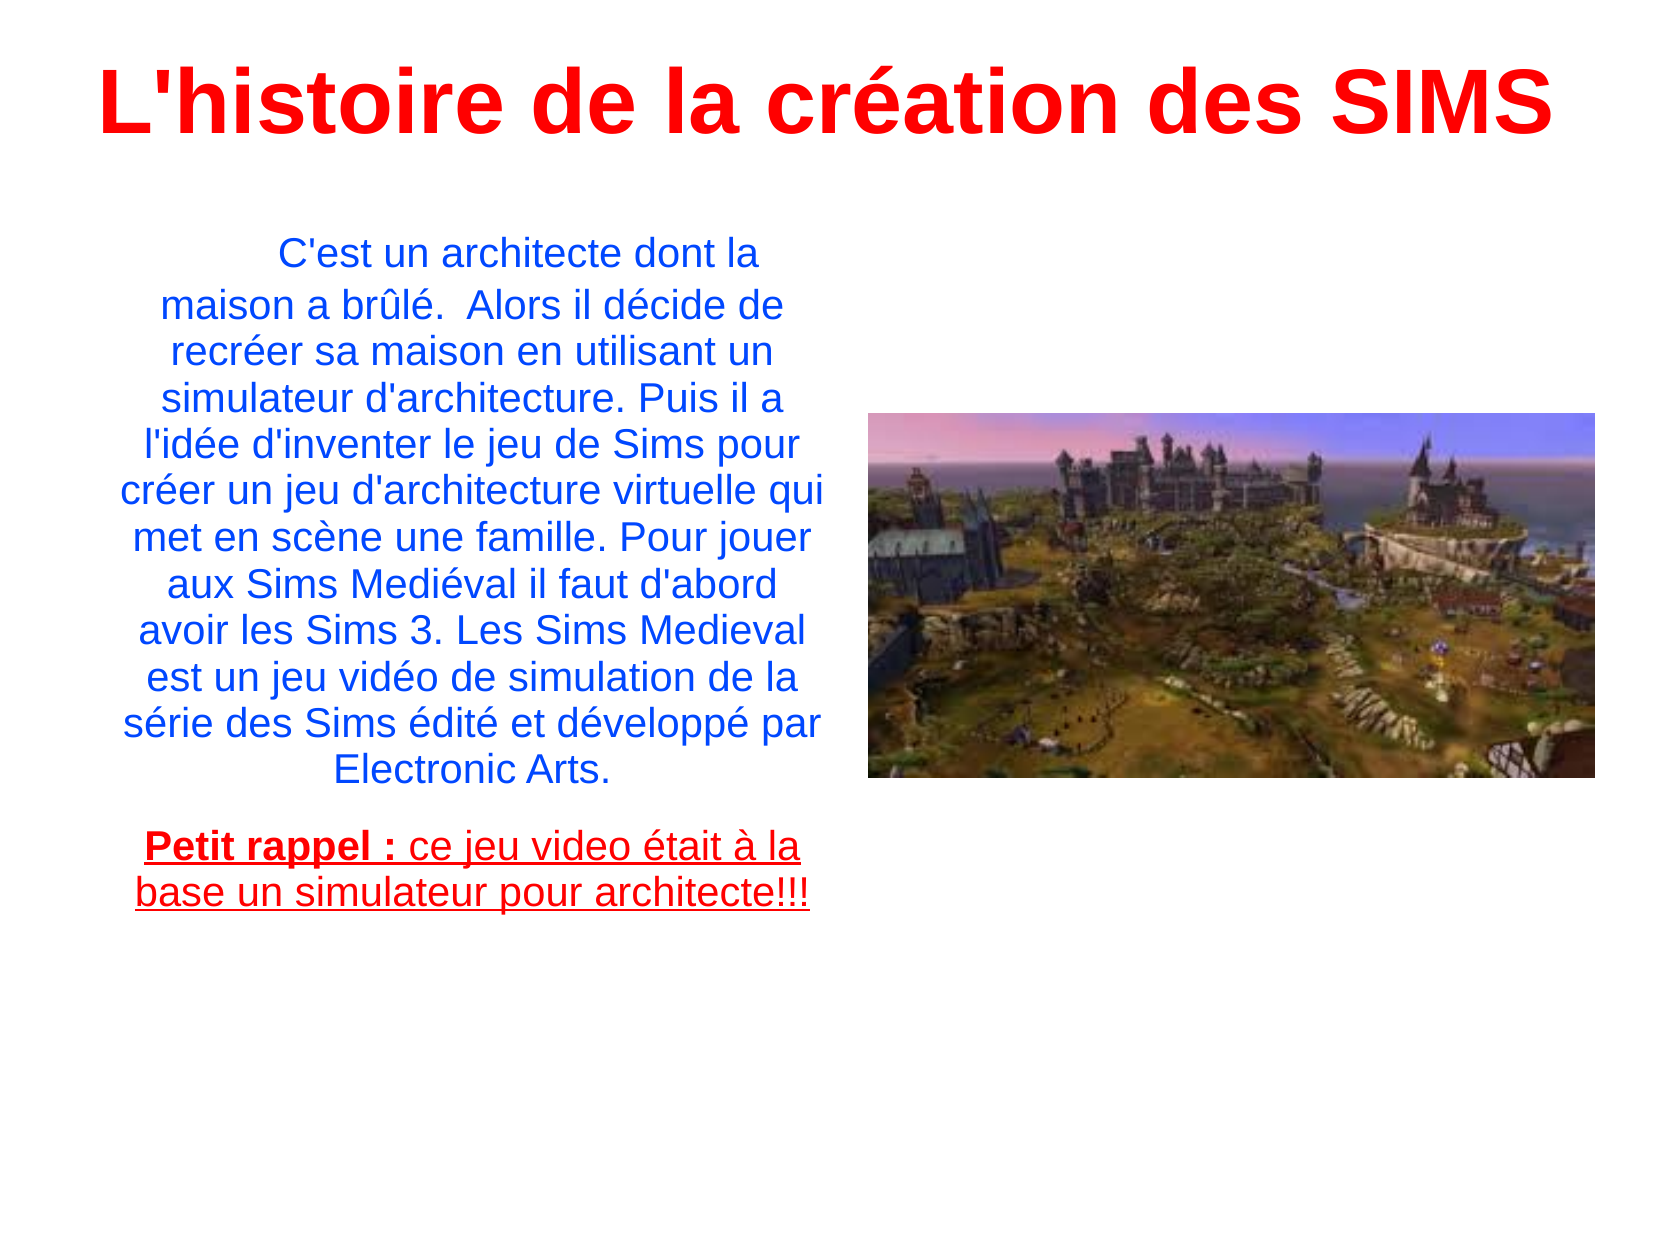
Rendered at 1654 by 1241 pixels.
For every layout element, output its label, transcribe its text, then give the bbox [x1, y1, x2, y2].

list C'est un architecte dont la maison a brûlé. Alors il décide de recréer sa maison en utilisant un simulateur d'architecture. Puis il a l'idée d'inventer le jeu de Sims pour créer un jeu d'architecture virtuelle qui met en scène une famille. Pour jouer aux Sims Mediéval il faut d'abord avoir les Sims 3. Les Sims Medieval est un jeu vidéo de simulation de la série des Sims édité et développé par Electronic Arts. Petit rappel : ce jeu video était à la base un simulateur pour architecte!!! [118, 206, 827, 1152]
title L'histoire de la création des SIMS [82, 49, 1571, 257]
picture [868, 413, 1595, 778]
